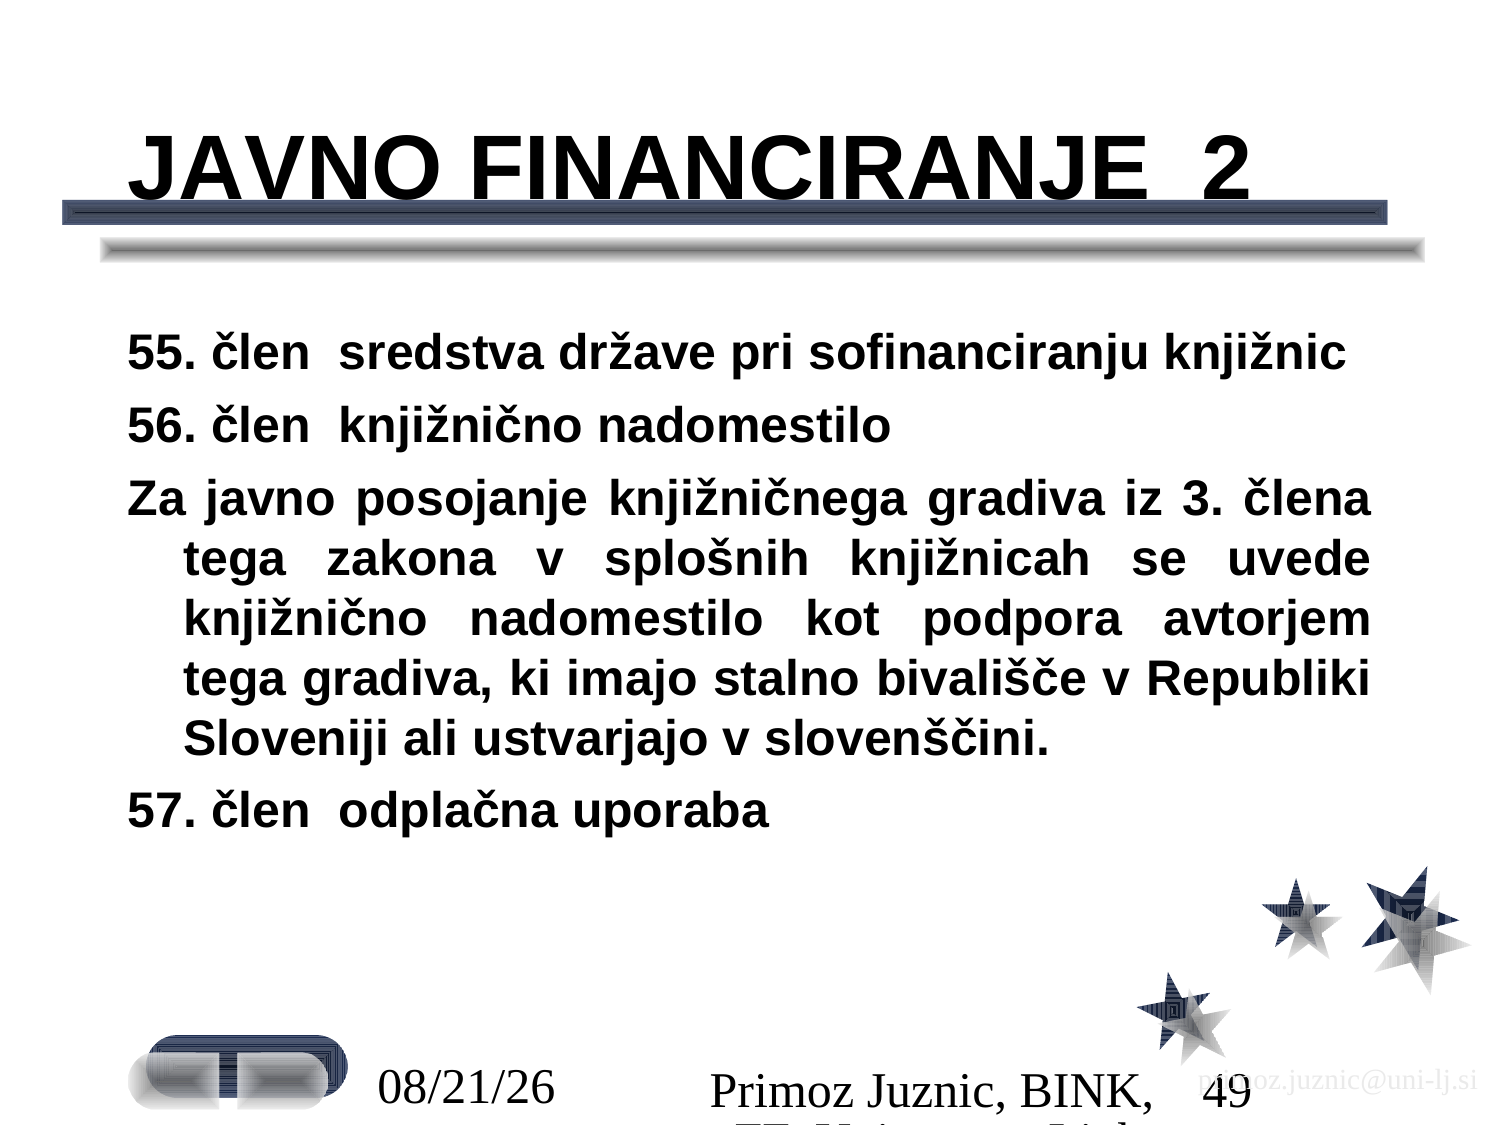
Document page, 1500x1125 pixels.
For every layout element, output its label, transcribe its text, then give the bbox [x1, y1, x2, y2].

title JAVNO FINANCIRANJE 2 [112, 37, 1388, 225]
list 55. člen sredstva države pri sofinanciranju knjižnic 56. člen knjižnično nadomestilo Za javno posojanje knjižničnega gradiva iz 3. člena tega zakona v splošnih knjižnicah se uvede knjižnično nadomestilo kot podpora avtorjem tega gradiva, ki imajo stalno bivališče v Republiki Sloveniji ali ustvarjajo v slovenščini. 57. člen odplačna uporaba [112, 312, 1388, 991]
